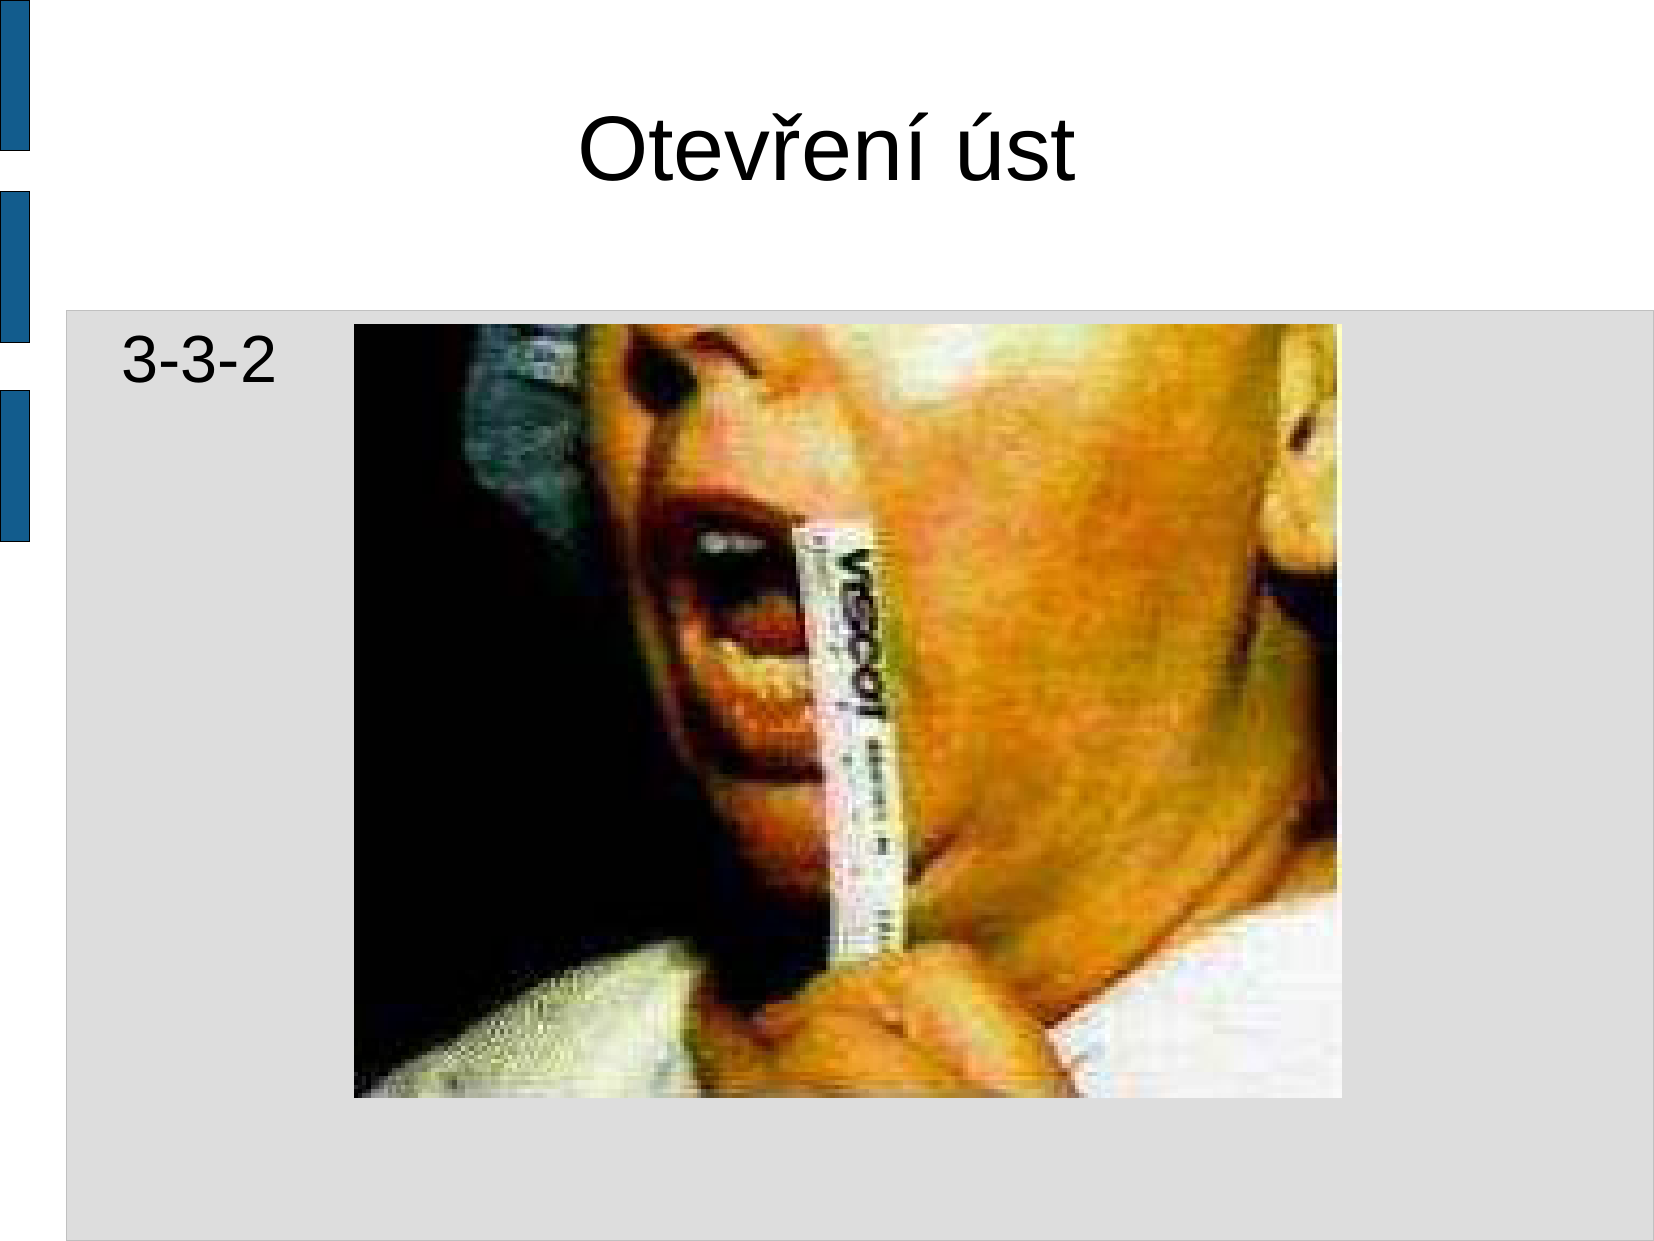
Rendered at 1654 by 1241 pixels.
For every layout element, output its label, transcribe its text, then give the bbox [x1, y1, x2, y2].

picture [354, 324, 1342, 1098]
list 3-3-2 [121, 322, 1560, 1116]
title Otevření úst [121, 53, 1533, 245]
